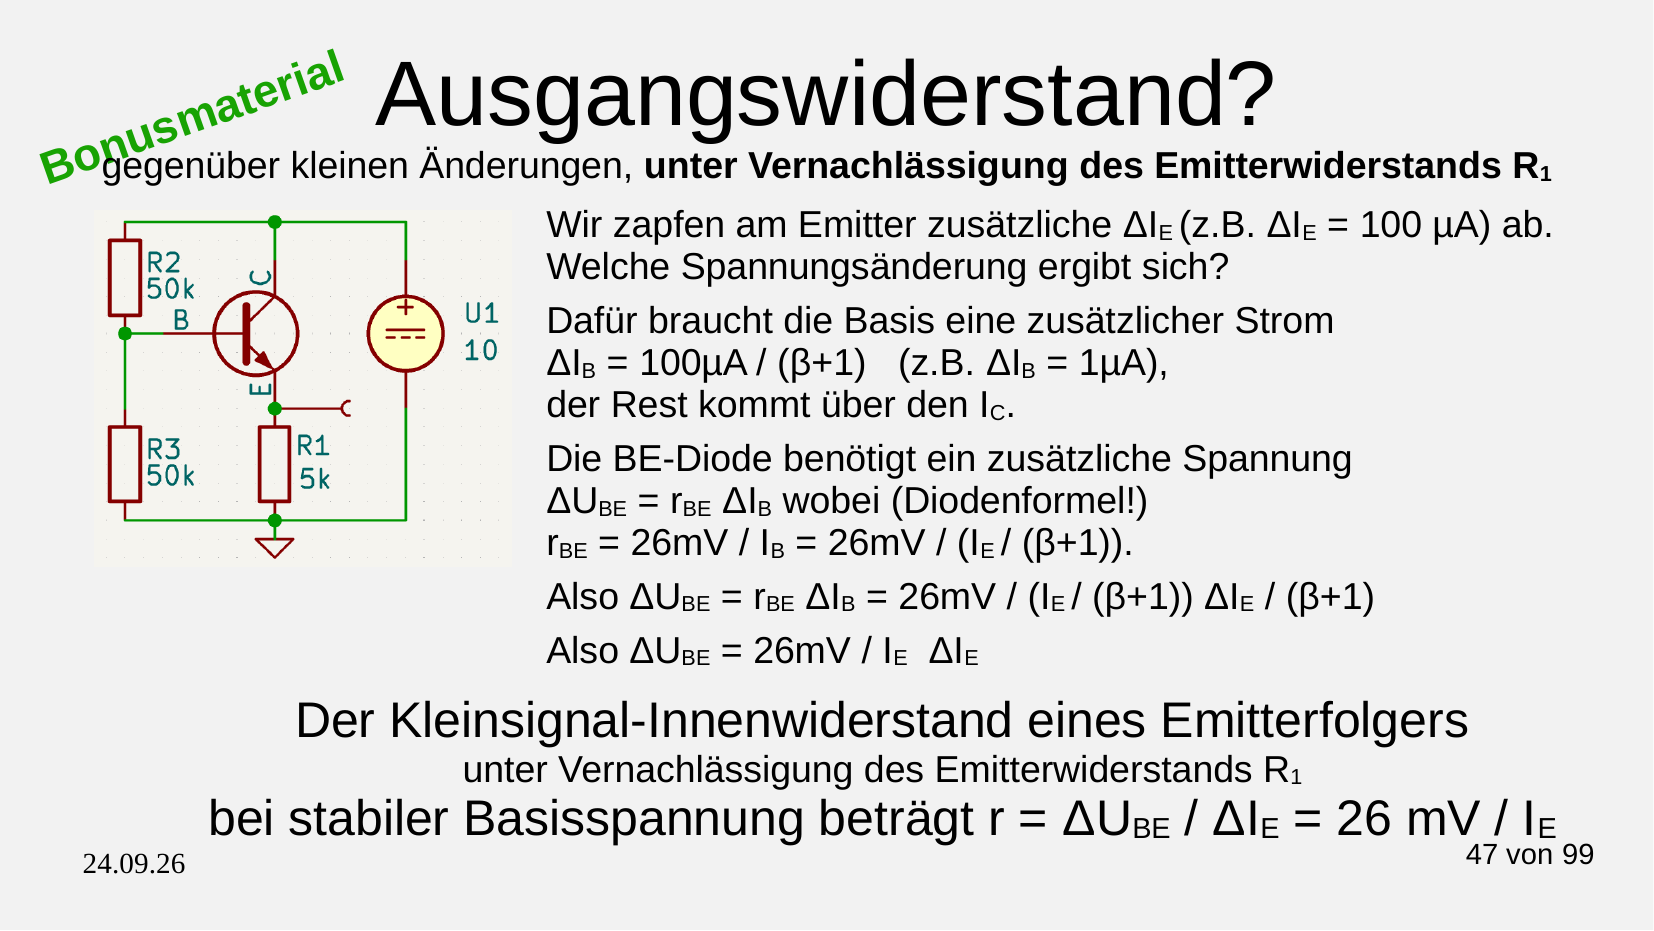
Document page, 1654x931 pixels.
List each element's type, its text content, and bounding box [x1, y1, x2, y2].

text_box Wir zapfen am Emitter zusätzliche ΔIE (z.B. ΔIE = 100 µA) ab. Welche Spannungsänderung ergibt sich? Dafür braucht die Basis eine zusätzlicher Strom ΔIB = 100µA / (β+1) (z.B. ΔIB = 1µA), der Rest kommt über den IC. Die BE-Diode benötigt ein zusätzliche Spannung ΔUBE = rBE ΔIB wobei (Diodenformel!) rBE = 26mV / IB = 26mV / (IE / (β+1)). Also ΔUBE = rBE ΔIB = 26mV / (IE / (β+1)) ΔIE / (β+1) Also ΔUBE = 26mV / IE ΔIE [531, 196, 1595, 721]
text_box Der Kleinsignal-Innenwiderstand eines Emitterfolgers unter Vernachlässigung des Emitterwiderstands R1 bei stabiler Basisspannung beträgt r = ΔUBE / ΔIE = 26 mV / IE [193, 685, 1571, 910]
title Ausgangswiderstand? gegenüber kleinen Änderungen, unter Vernachlässigung des Emitterwiderstands R1 [82, 37, 1571, 193]
picture [94, 210, 512, 567]
